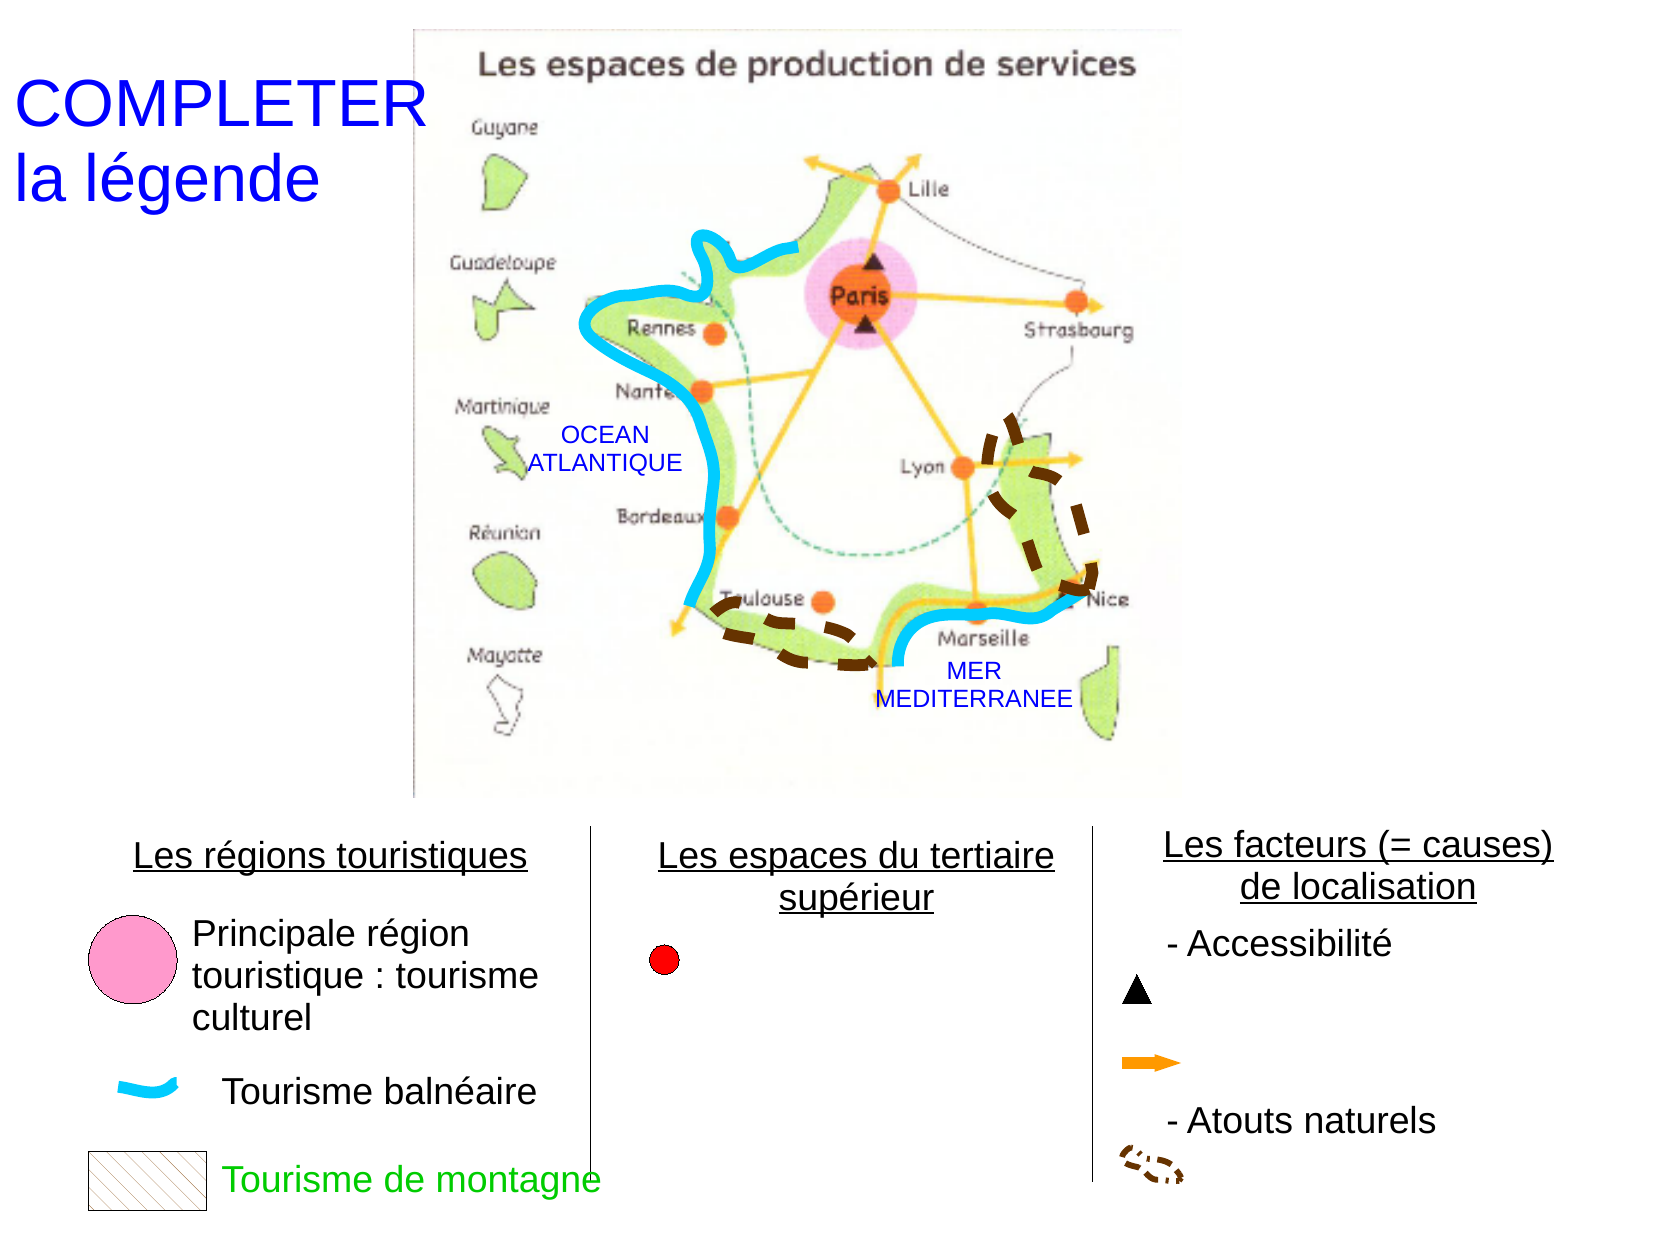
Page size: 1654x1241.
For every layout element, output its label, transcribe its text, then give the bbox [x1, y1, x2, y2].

text_box Principale région touristique : tourisme culturel [177, 905, 650, 1046]
text_box [1122, 974, 1152, 1004]
text_box [650, 944, 680, 975]
text_box Les espaces du tertiaire supérieur [620, 826, 1092, 926]
text_box - Accessibilité [1151, 915, 1565, 973]
text_box Les facteurs (= causes) de localisation [1122, 816, 1595, 916]
text_box Tourisme de montagne [207, 1151, 621, 1209]
text_box Tourisme balnéaire [206, 1062, 621, 1120]
text_box OCEAN ATLANTIQUE [501, 413, 709, 485]
text_box COMPLETER la légende [0, 59, 473, 224]
text_box [88, 1151, 207, 1211]
text_box - Atouts naturels [1151, 1092, 1565, 1150]
text_box [88, 915, 177, 1004]
text_box Les régions touristiques [118, 826, 590, 884]
picture [413, 29, 1182, 798]
text_box MER MEDITERRANEE [856, 649, 1093, 737]
